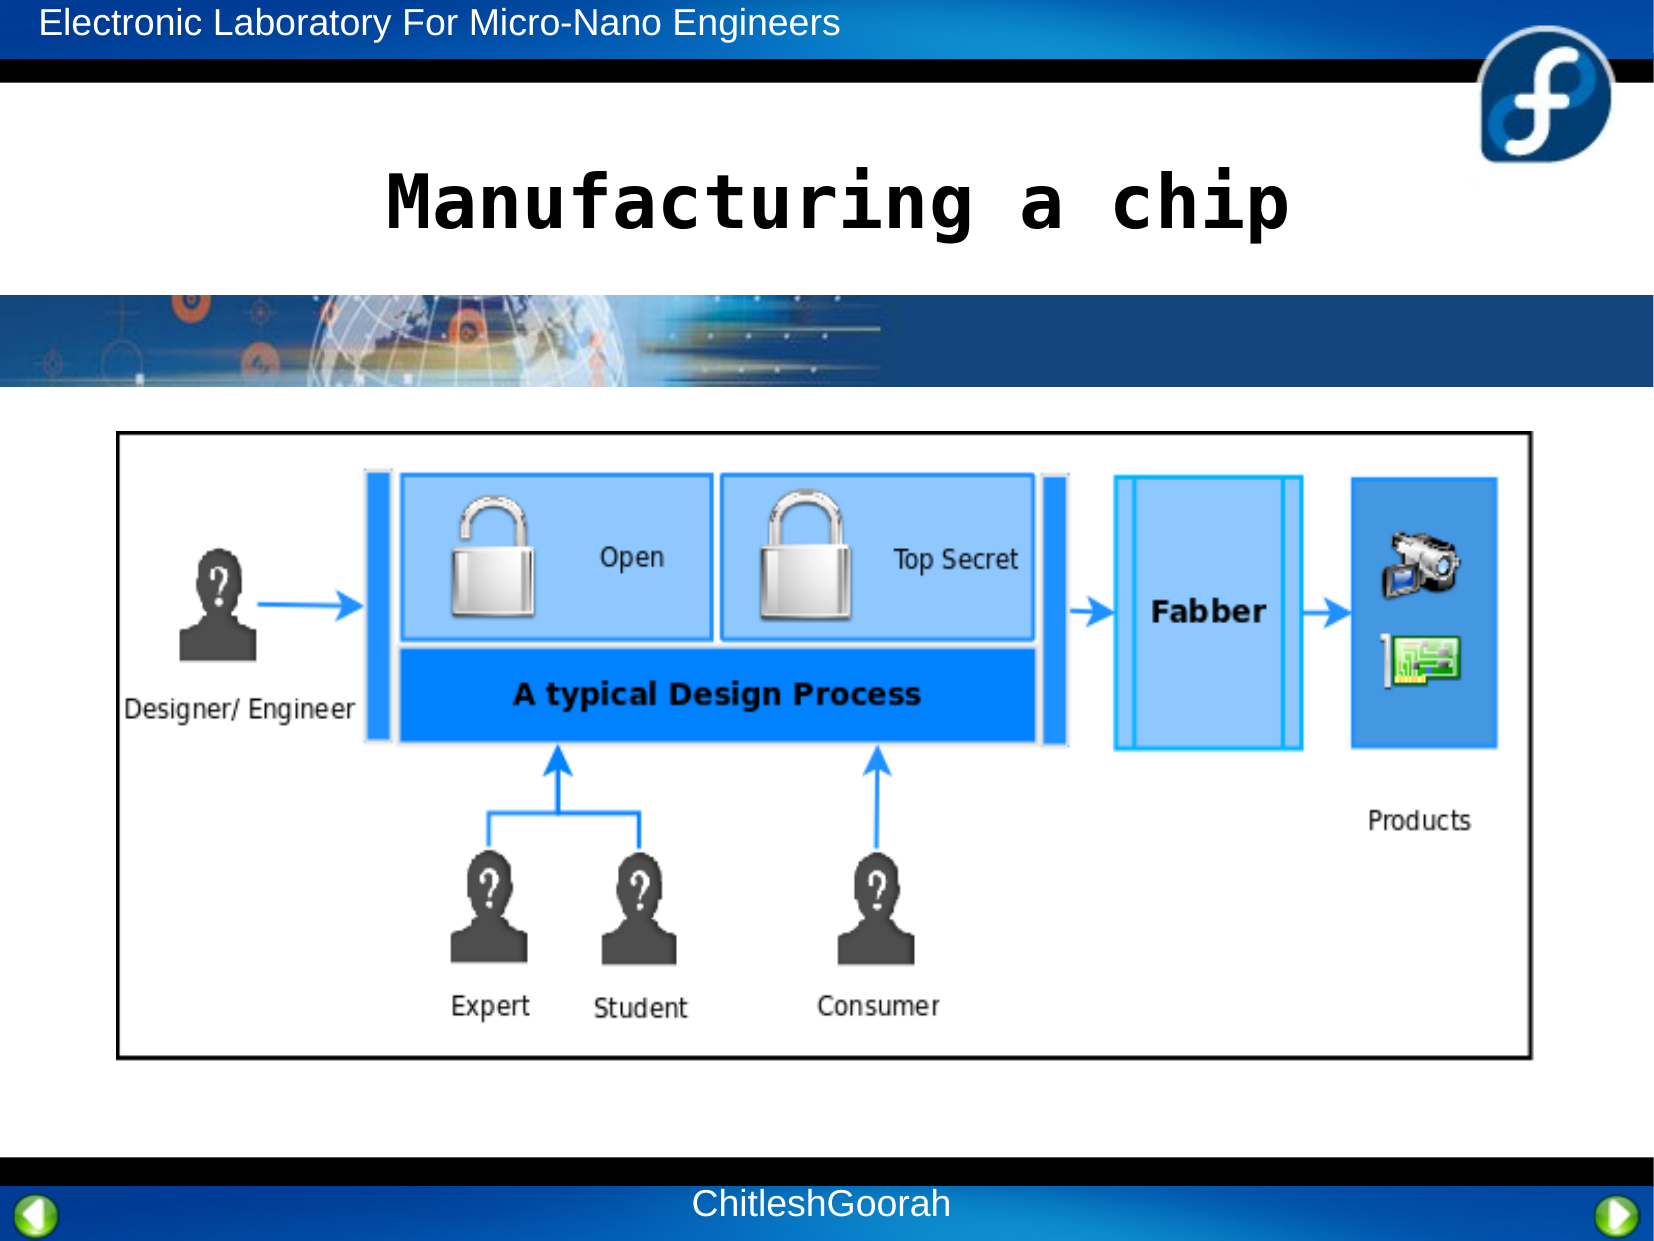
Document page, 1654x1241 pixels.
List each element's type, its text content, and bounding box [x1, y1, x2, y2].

picture [914, 1206, 924, 1210]
text_box Manufacturing a chip [372, 151, 1287, 254]
picture [0, 295, 1654, 387]
picture [936, 1198, 945, 1213]
picture [116, 431, 1536, 1063]
picture [0, 0, 1654, 266]
picture [0, 1186, 1654, 1241]
